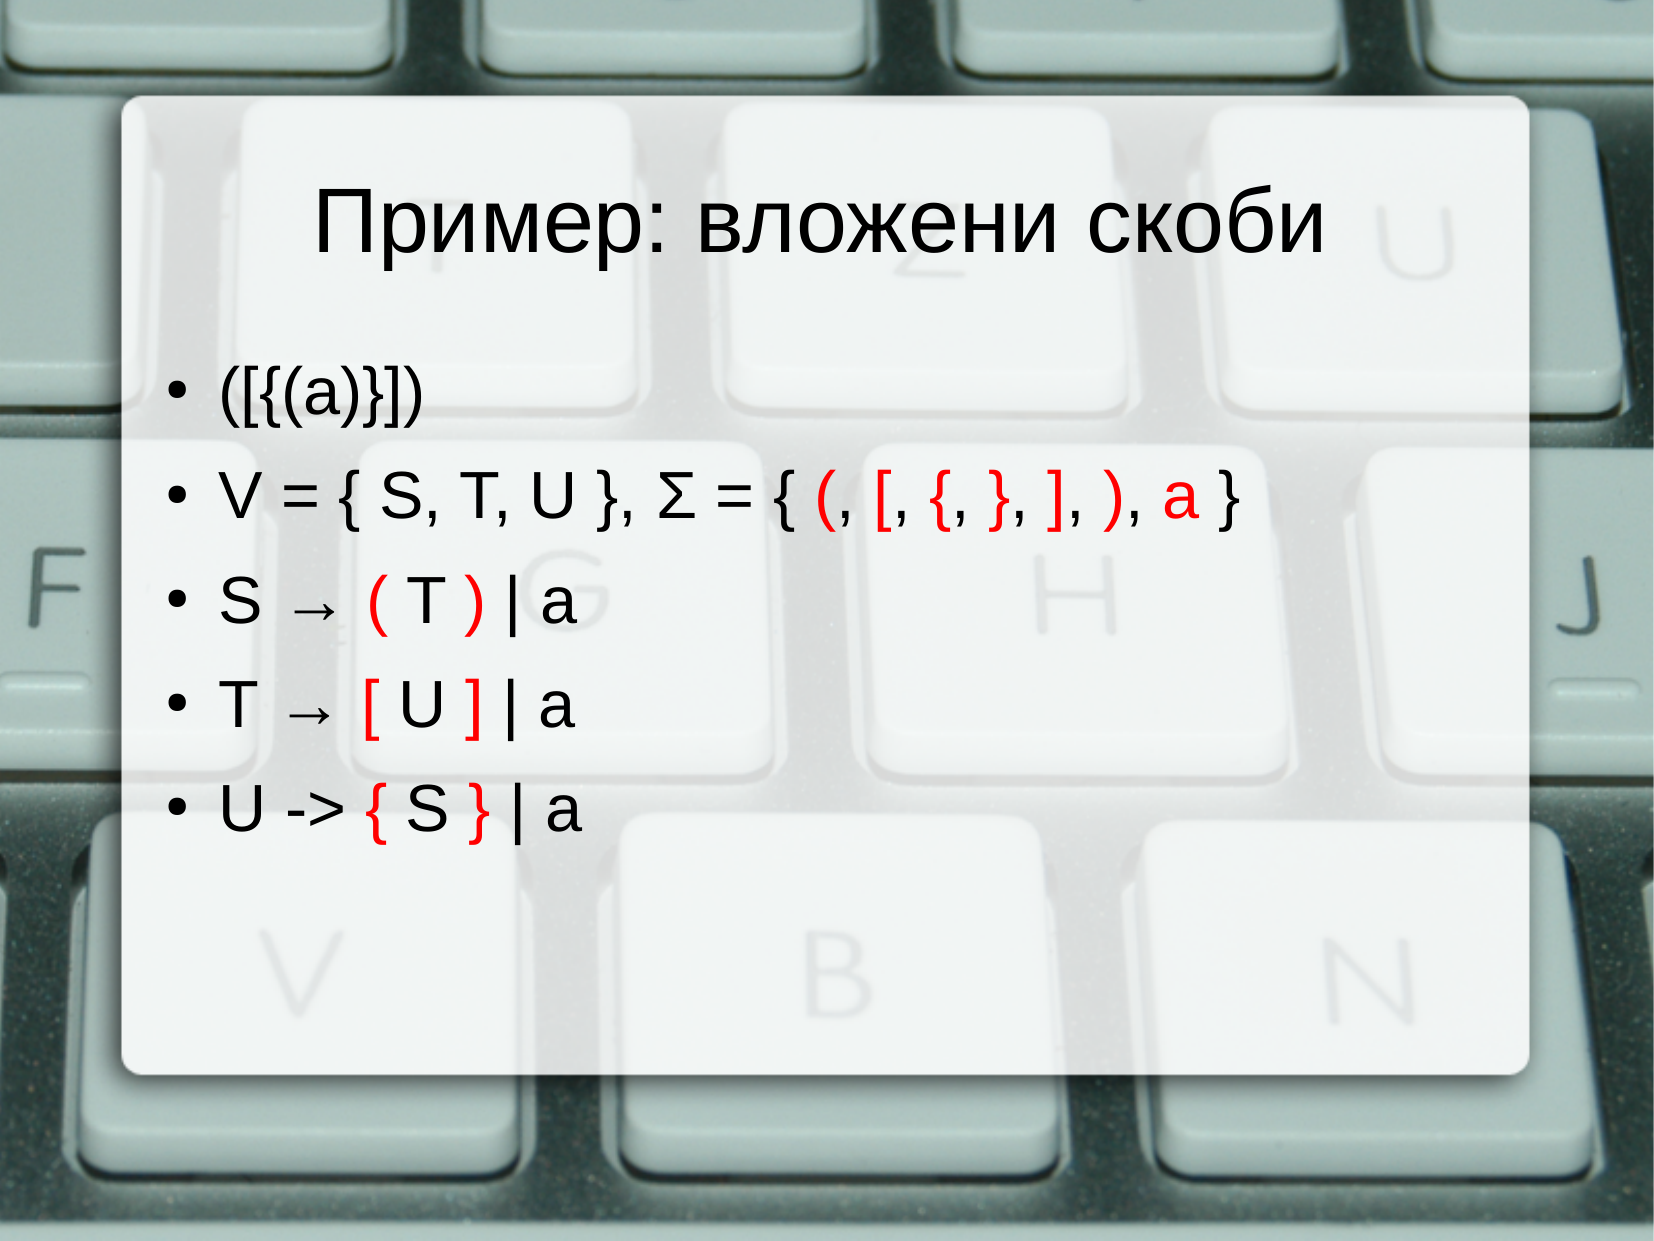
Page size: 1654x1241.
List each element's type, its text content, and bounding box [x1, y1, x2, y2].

list ([{(a)}]) V = { S, T, U }, Σ = { (, [, {, }, ], ), a } S → ( T ) | a T → [ U ] | a U -> { S } | a [147, 354, 1506, 1074]
picture [0, 0, 1654, 1241]
title Пример: вложени скоби [135, 117, 1506, 325]
